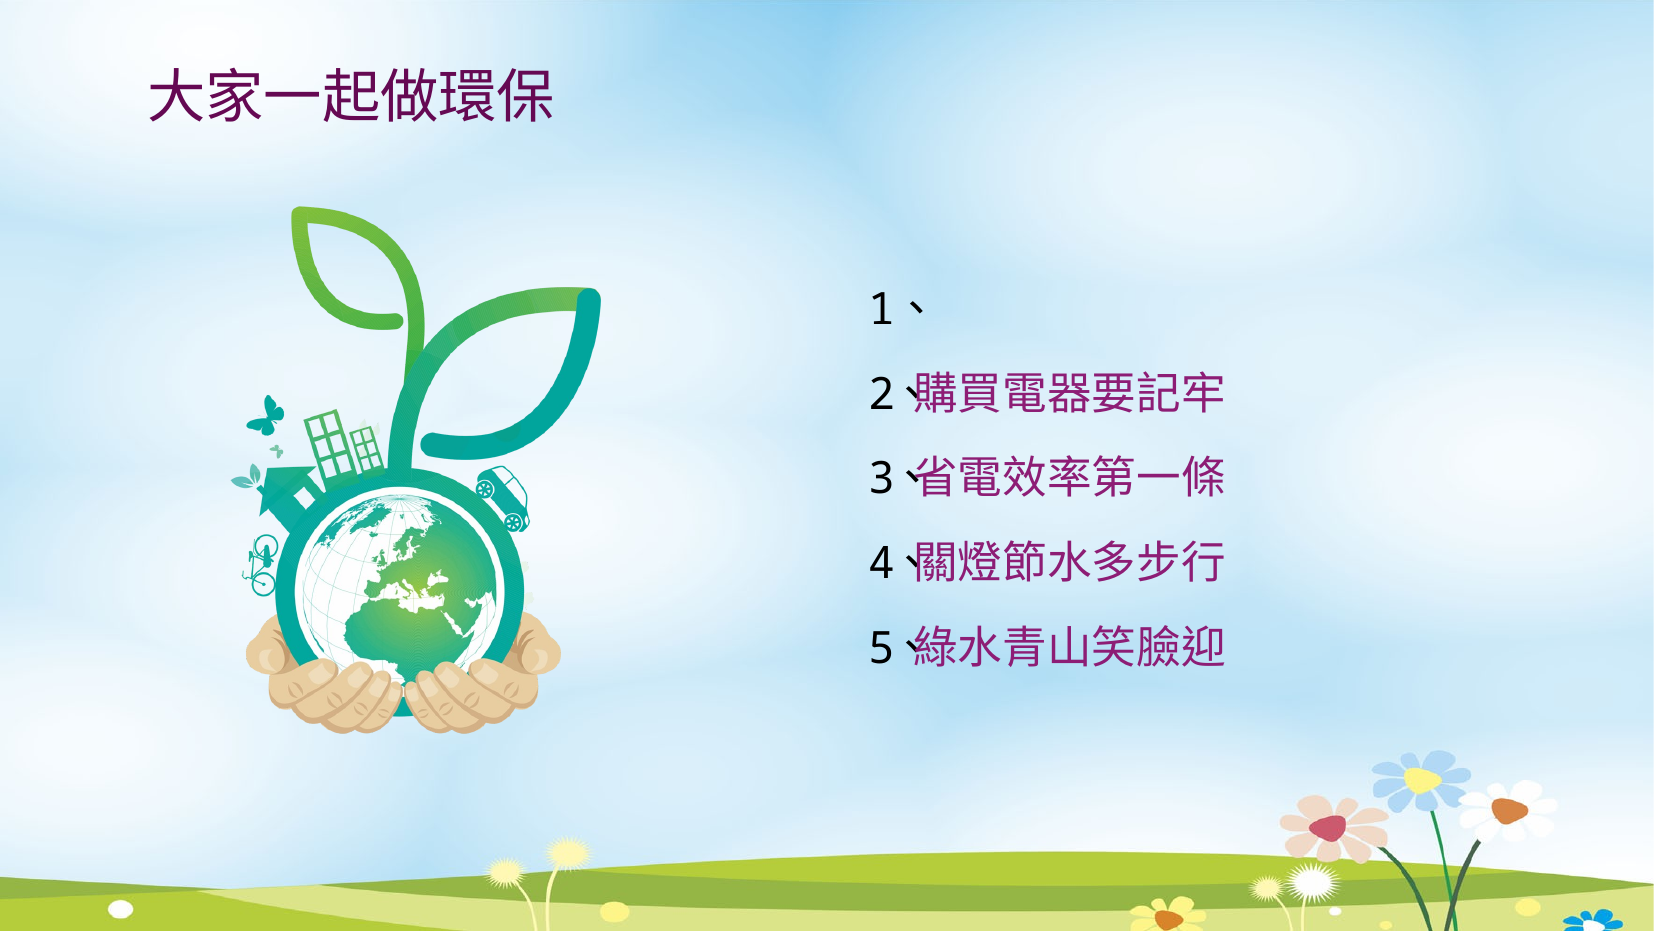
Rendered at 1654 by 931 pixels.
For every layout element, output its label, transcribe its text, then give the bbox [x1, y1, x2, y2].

list 購買電器要記牢 省電效率第一條 關燈節水多步行 綠水青山笑臉迎 [856, 276, 1453, 680]
picture [0, 0, 1654, 931]
title 大家一起做環保 [82, 37, 621, 148]
